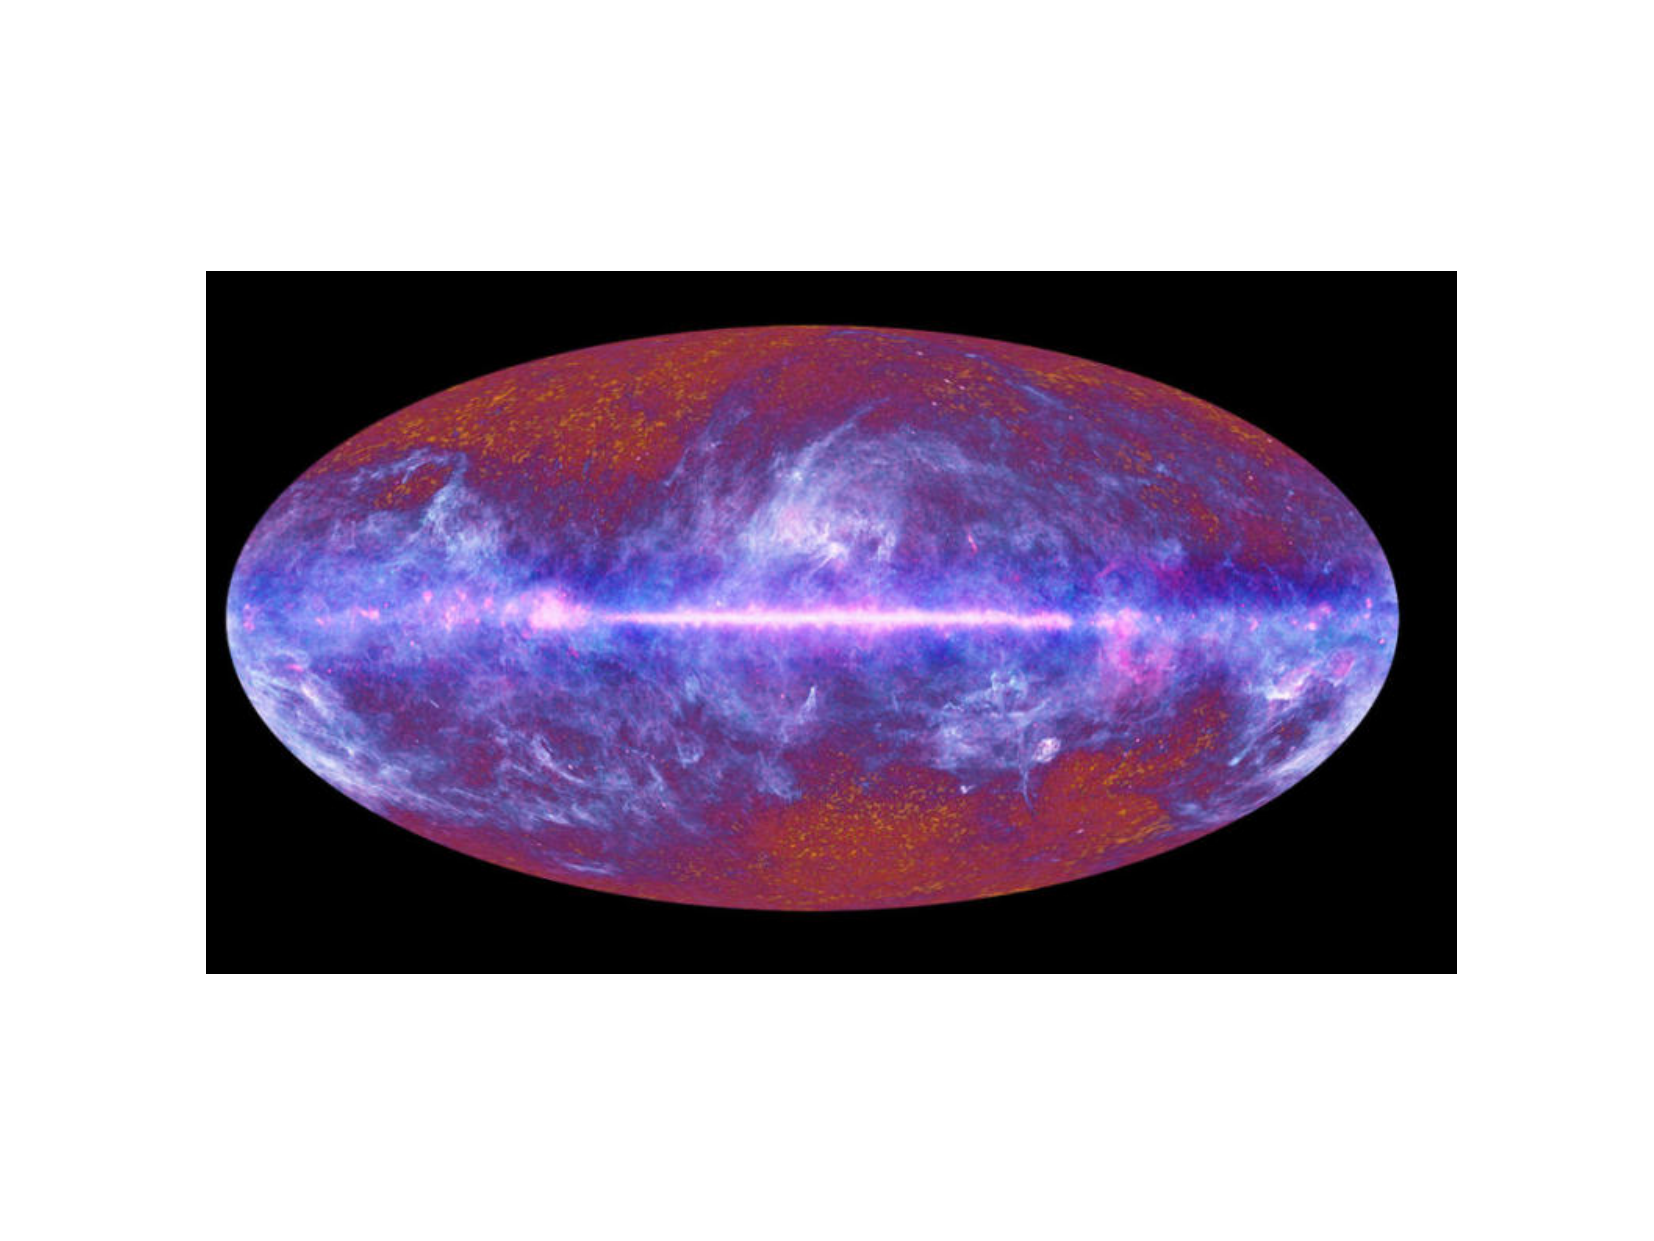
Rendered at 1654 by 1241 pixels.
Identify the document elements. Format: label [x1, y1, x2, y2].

picture [206, 271, 1457, 974]
